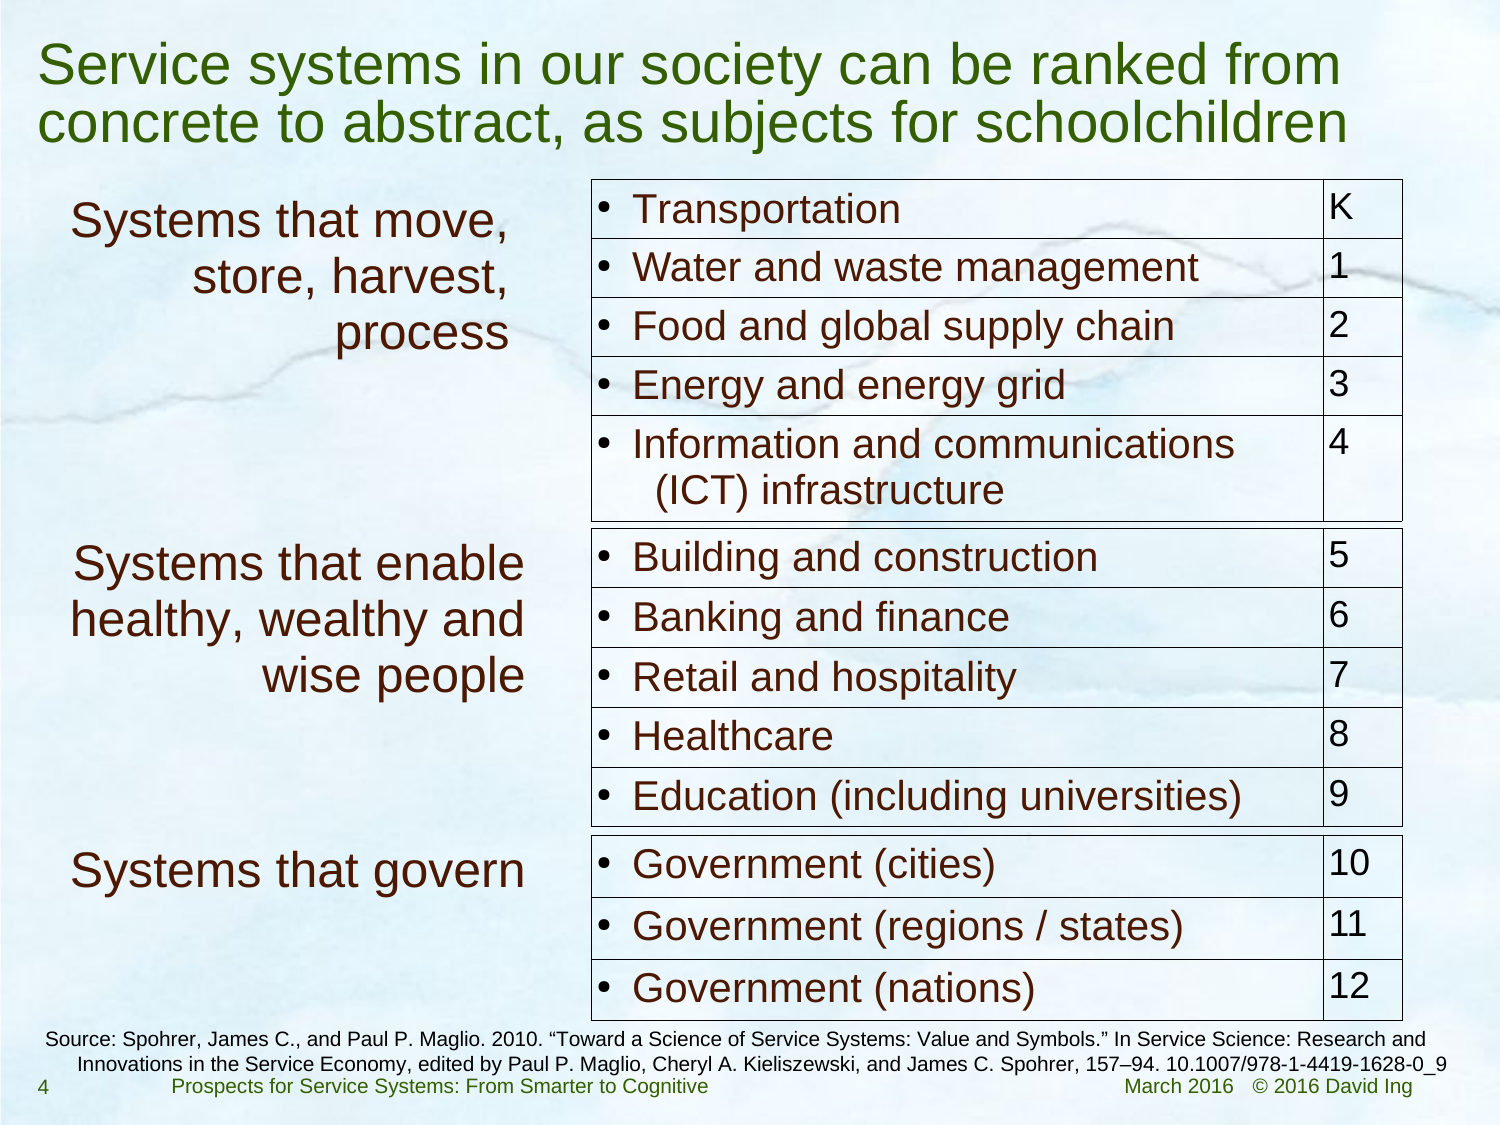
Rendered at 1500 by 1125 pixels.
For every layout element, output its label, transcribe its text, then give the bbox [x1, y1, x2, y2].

table_cell Government (nations) [592, 960, 1323, 1017]
table_cell Water and waste management [592, 239, 1323, 297]
table_cell Food and global supply chain [592, 298, 1323, 356]
table_header Building and construction [592, 529, 1323, 587]
text_box Systems that move, store, harvest, process [55, 185, 581, 523]
table_cell Banking and finance [592, 588, 1323, 647]
table_header Government (cities) [592, 836, 1323, 897]
table_cell Government (regions / states) [592, 898, 1323, 959]
table_cell Education (including universities) [592, 768, 1323, 826]
table_cell 3 [1324, 357, 1402, 415]
table_cell Information and communications (ICT) infrastructure [592, 416, 1323, 521]
table_header Transportation [592, 180, 1323, 238]
table_cell 7 [1324, 648, 1402, 707]
text_box Systems that enable healthy, wealthy and wise people [55, 527, 581, 817]
table_cell 9 [1324, 768, 1402, 826]
table_cell 8 [1324, 708, 1402, 767]
title Service systems in our society can be ranked from concrete to abstract, as subjects for schoolchildren [37, 37, 1463, 176]
picture [0, 0, 1500, 1125]
table_cell 11 [1324, 898, 1402, 959]
table_cell 4 [1324, 416, 1402, 521]
table_cell 12 [1324, 960, 1402, 1017]
table_header 5 [1324, 529, 1402, 587]
table_cell Energy and energy grid [592, 357, 1323, 415]
table_cell 1 [1324, 239, 1402, 297]
table_cell 2 [1324, 298, 1402, 356]
text_box Systems that govern [55, 835, 581, 967]
table_cell Retail and hospitality [592, 648, 1323, 707]
table_header 10 [1324, 836, 1402, 897]
table_cell 6 [1324, 588, 1402, 647]
table_cell Healthcare [592, 708, 1323, 767]
table_header K [1324, 180, 1402, 238]
text_box Source: Spohrer, James C., and Paul P. Maglio. 2010. “Toward a Science of Service Systems: Value and Symbols.” In Service Science: Research and Innovations in the Service Economy, edited by Paul P. Maglio, Cheryl A. Kieliszewski, and James C. Spohrer, 157–94. 10.1007/978-1-4419-1628-0_9 - [30, 1017, 1477, 1081]
